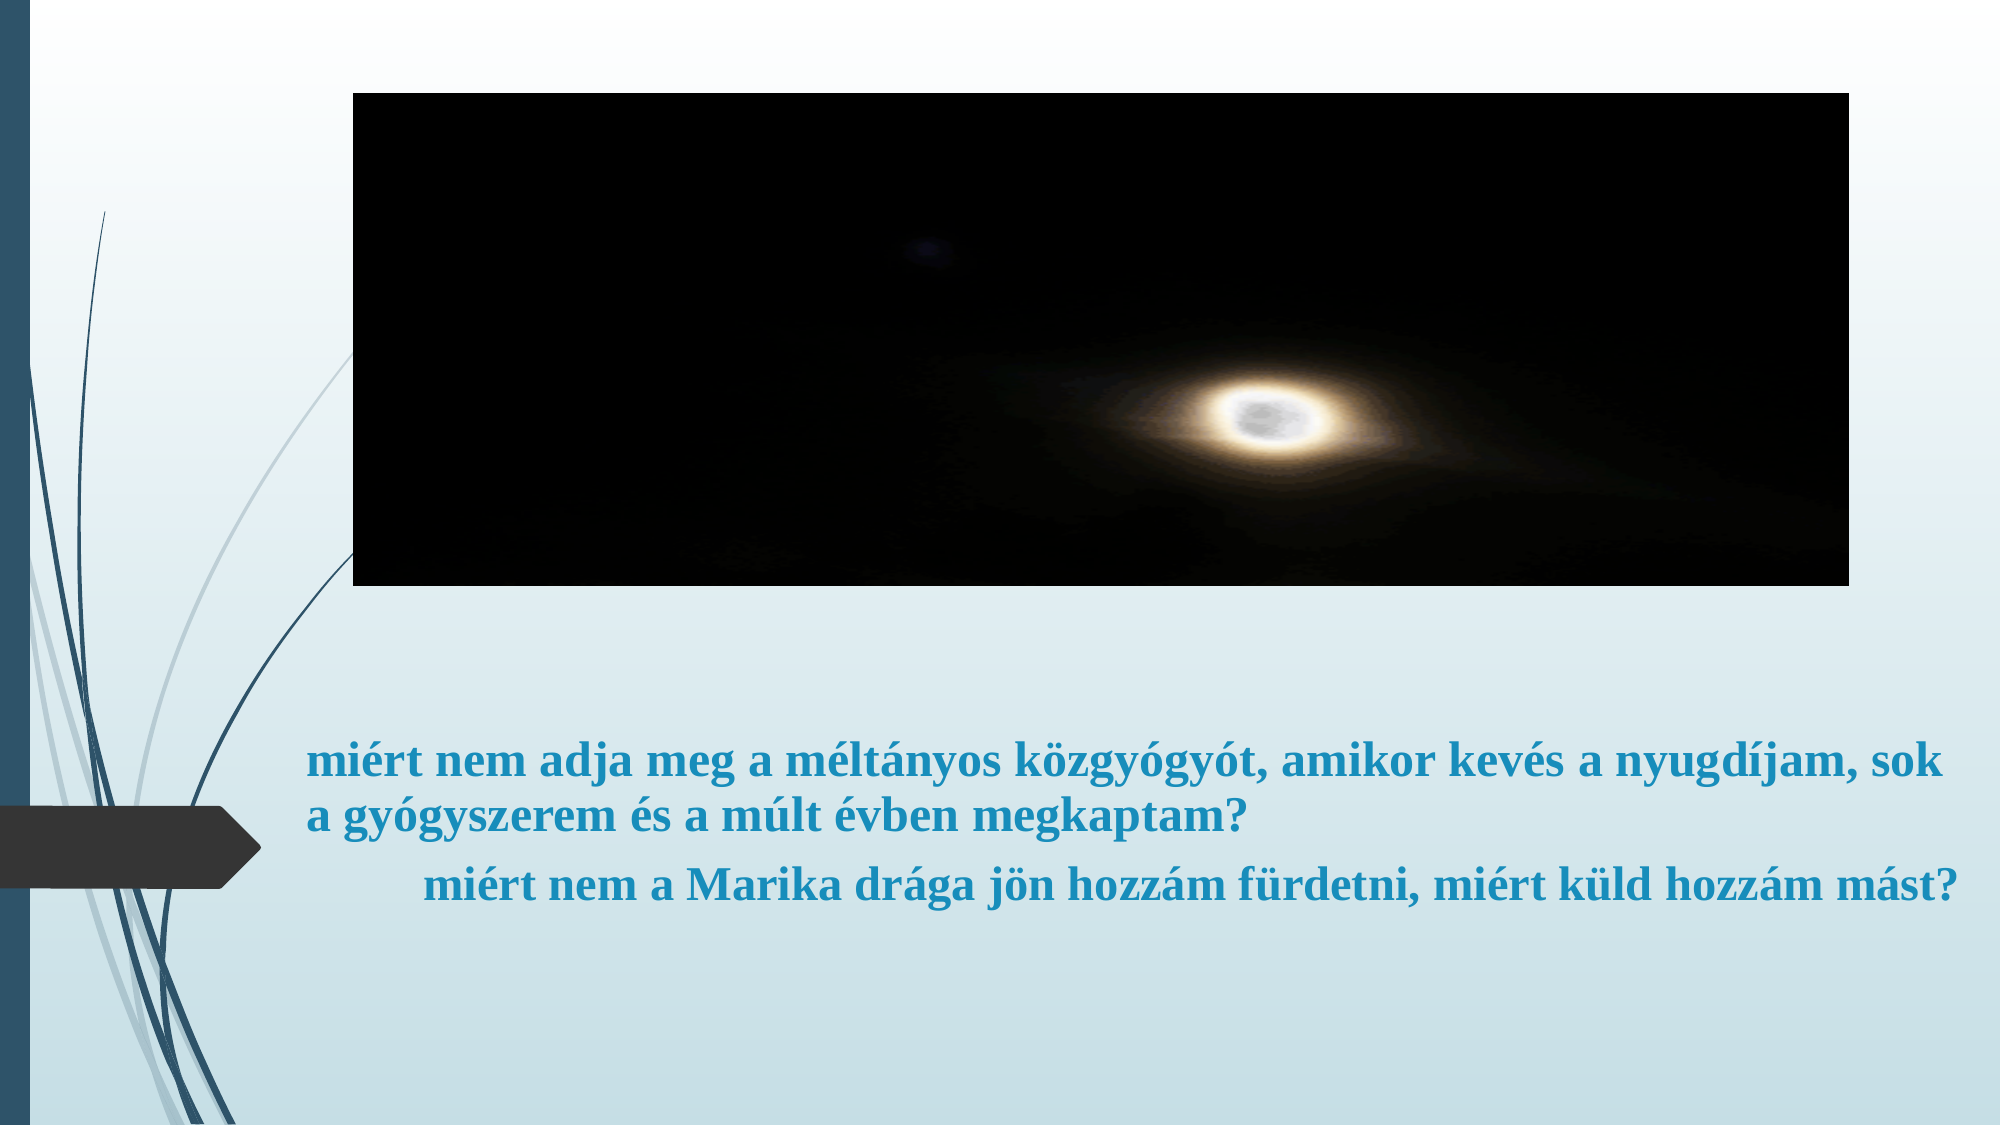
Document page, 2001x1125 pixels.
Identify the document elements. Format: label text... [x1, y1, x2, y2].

list miért nem a Marika drága jön hozzám fürdetni, miért küld hozzám mást? [353, 849, 1981, 970]
list miért nem adja meg a méltányos közgyógyót, amikor kevés a nyugdíjam, sok a gyógyszerem és a múlt évben megkaptam? [291, 666, 1963, 851]
picture [353, 93, 1849, 586]
